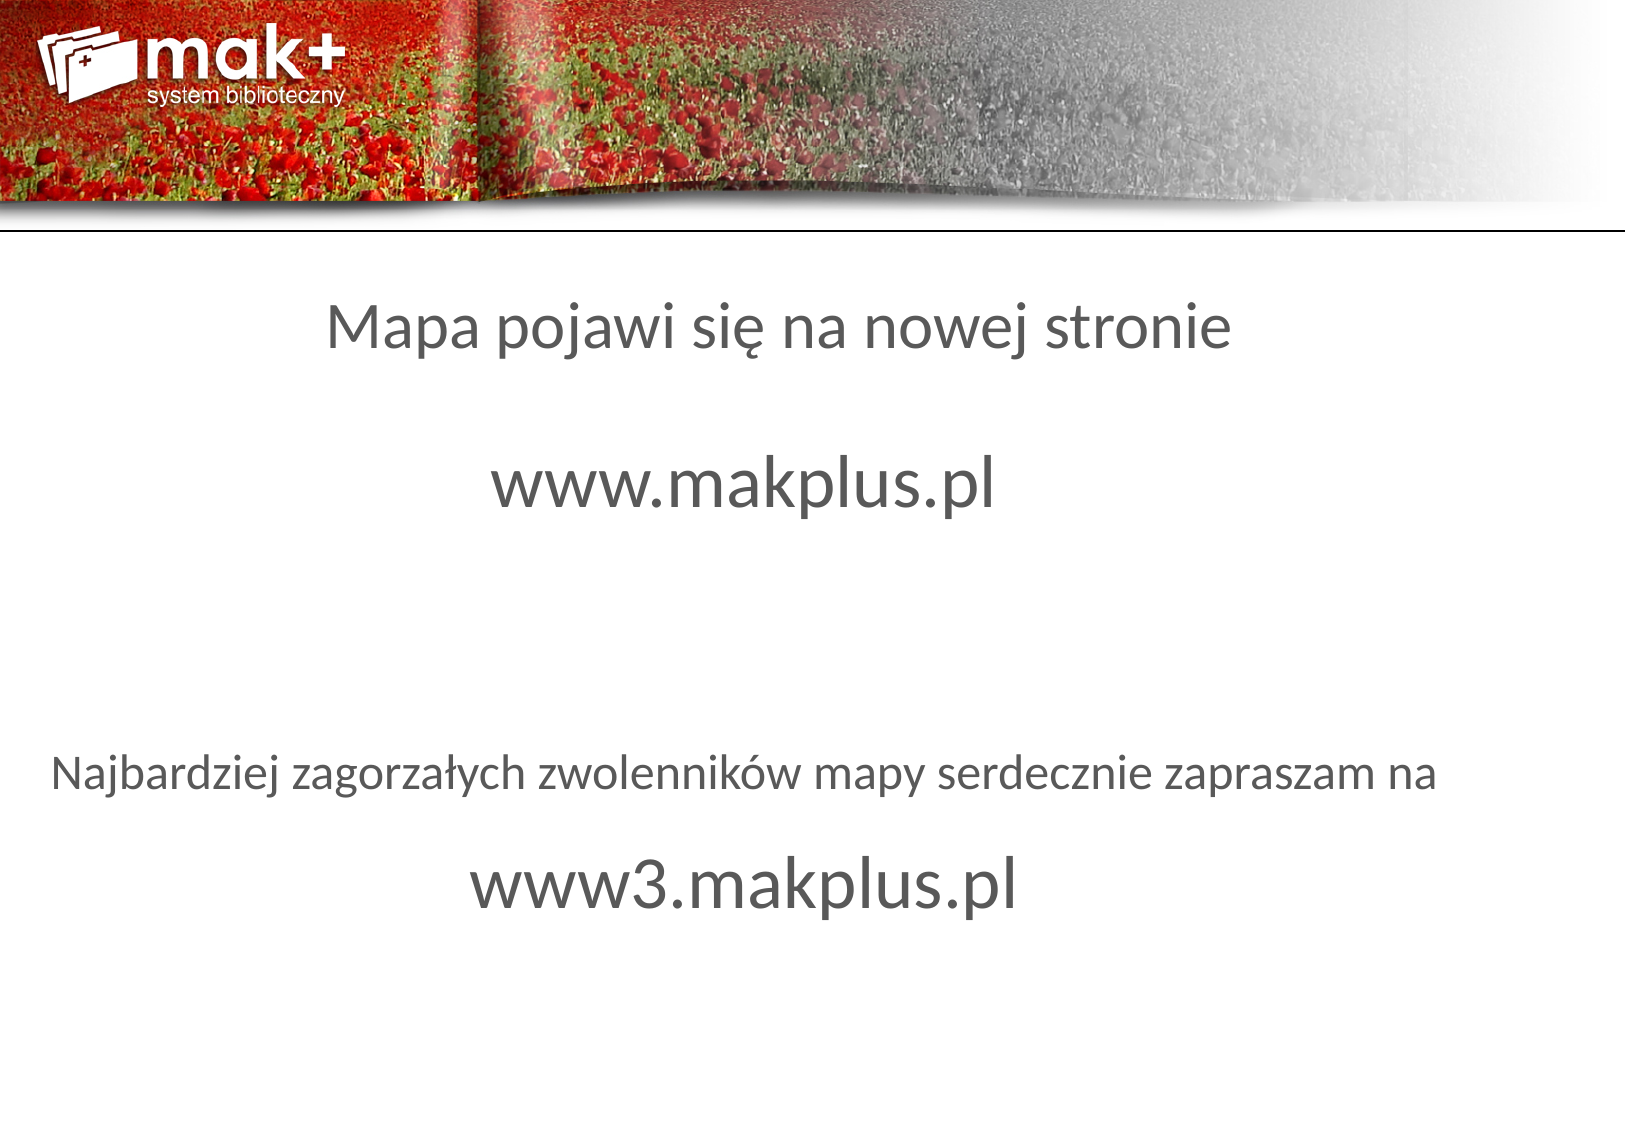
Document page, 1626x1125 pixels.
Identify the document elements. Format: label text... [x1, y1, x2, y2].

text_box www.makplus.pl Najbardziej zagorzałych zwolenników mapy serdecznie zapraszam na www3.makplus.pl [35, 444, 1589, 1005]
text_box Mapa pojawi się na nowej stronie [56, 290, 1503, 387]
picture [0, 0, 1625, 231]
